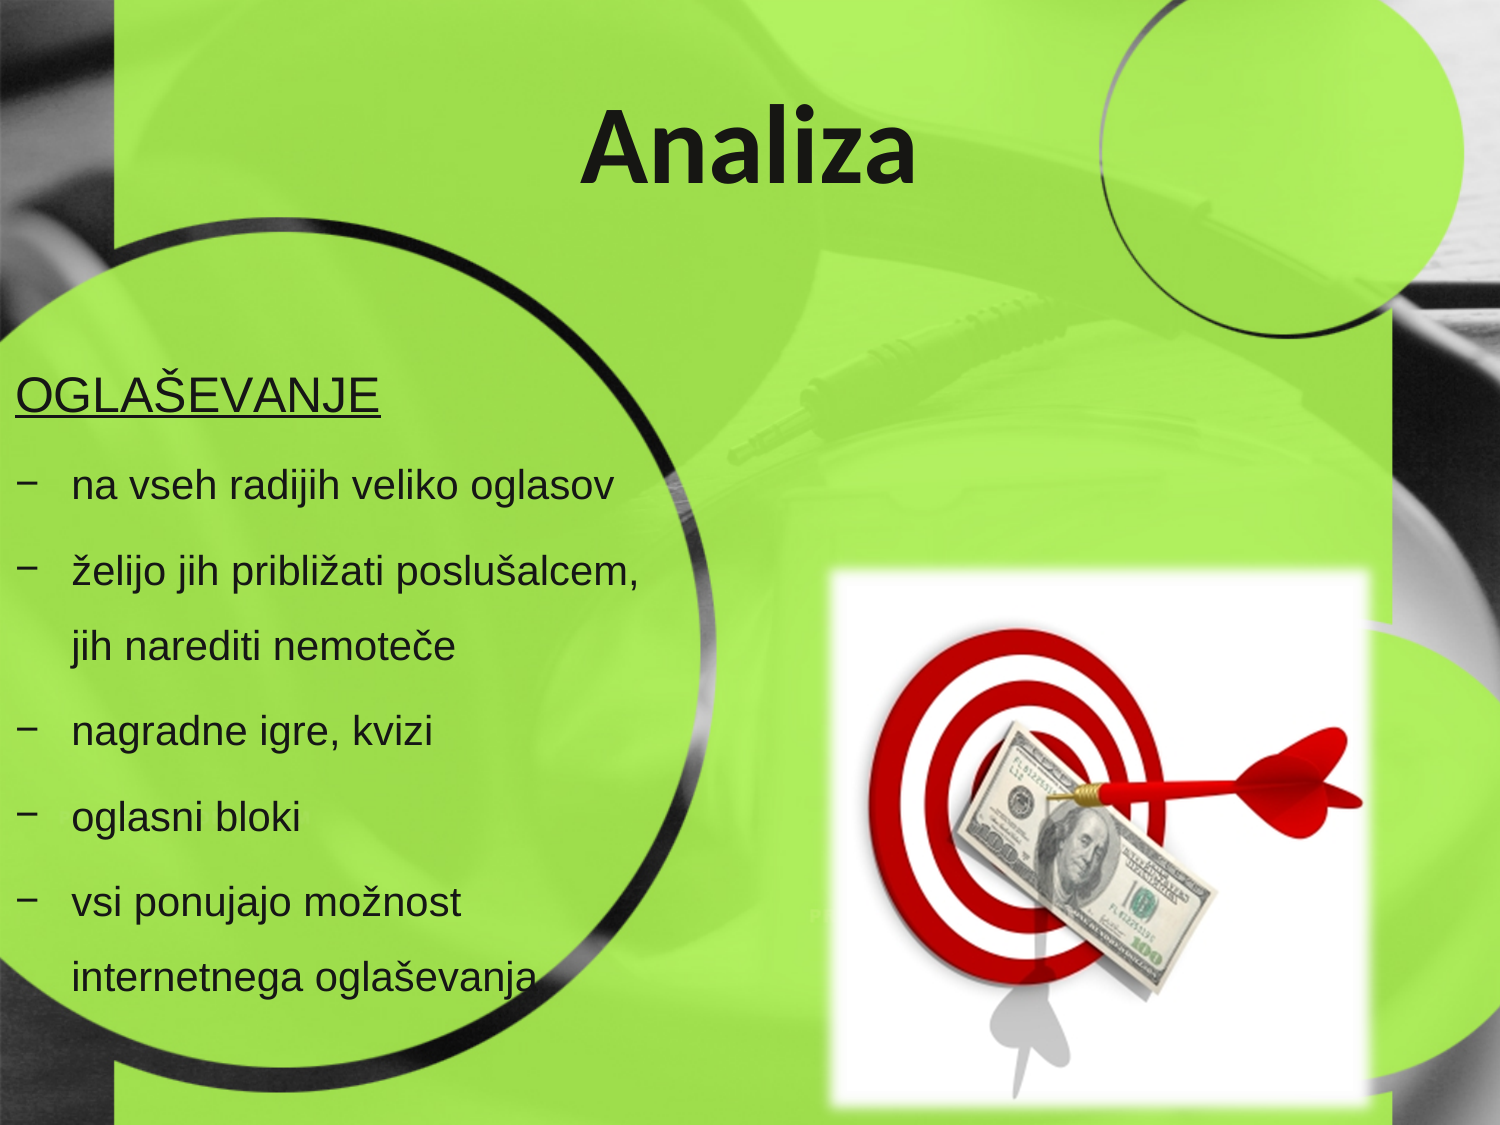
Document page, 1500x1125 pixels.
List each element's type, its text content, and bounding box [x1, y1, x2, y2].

picture [0, 0, 1500, 1125]
title Analiza [75, 45, 1426, 233]
list OGLAŠEVANJE na vseh radijih veliko oglasov želijo jih približati poslušalcem, jih narediti nemoteče nagradne igre, kvizi oglasni bloki vsi ponujajo možnost internetnega oglaševanja [0, 324, 688, 1125]
